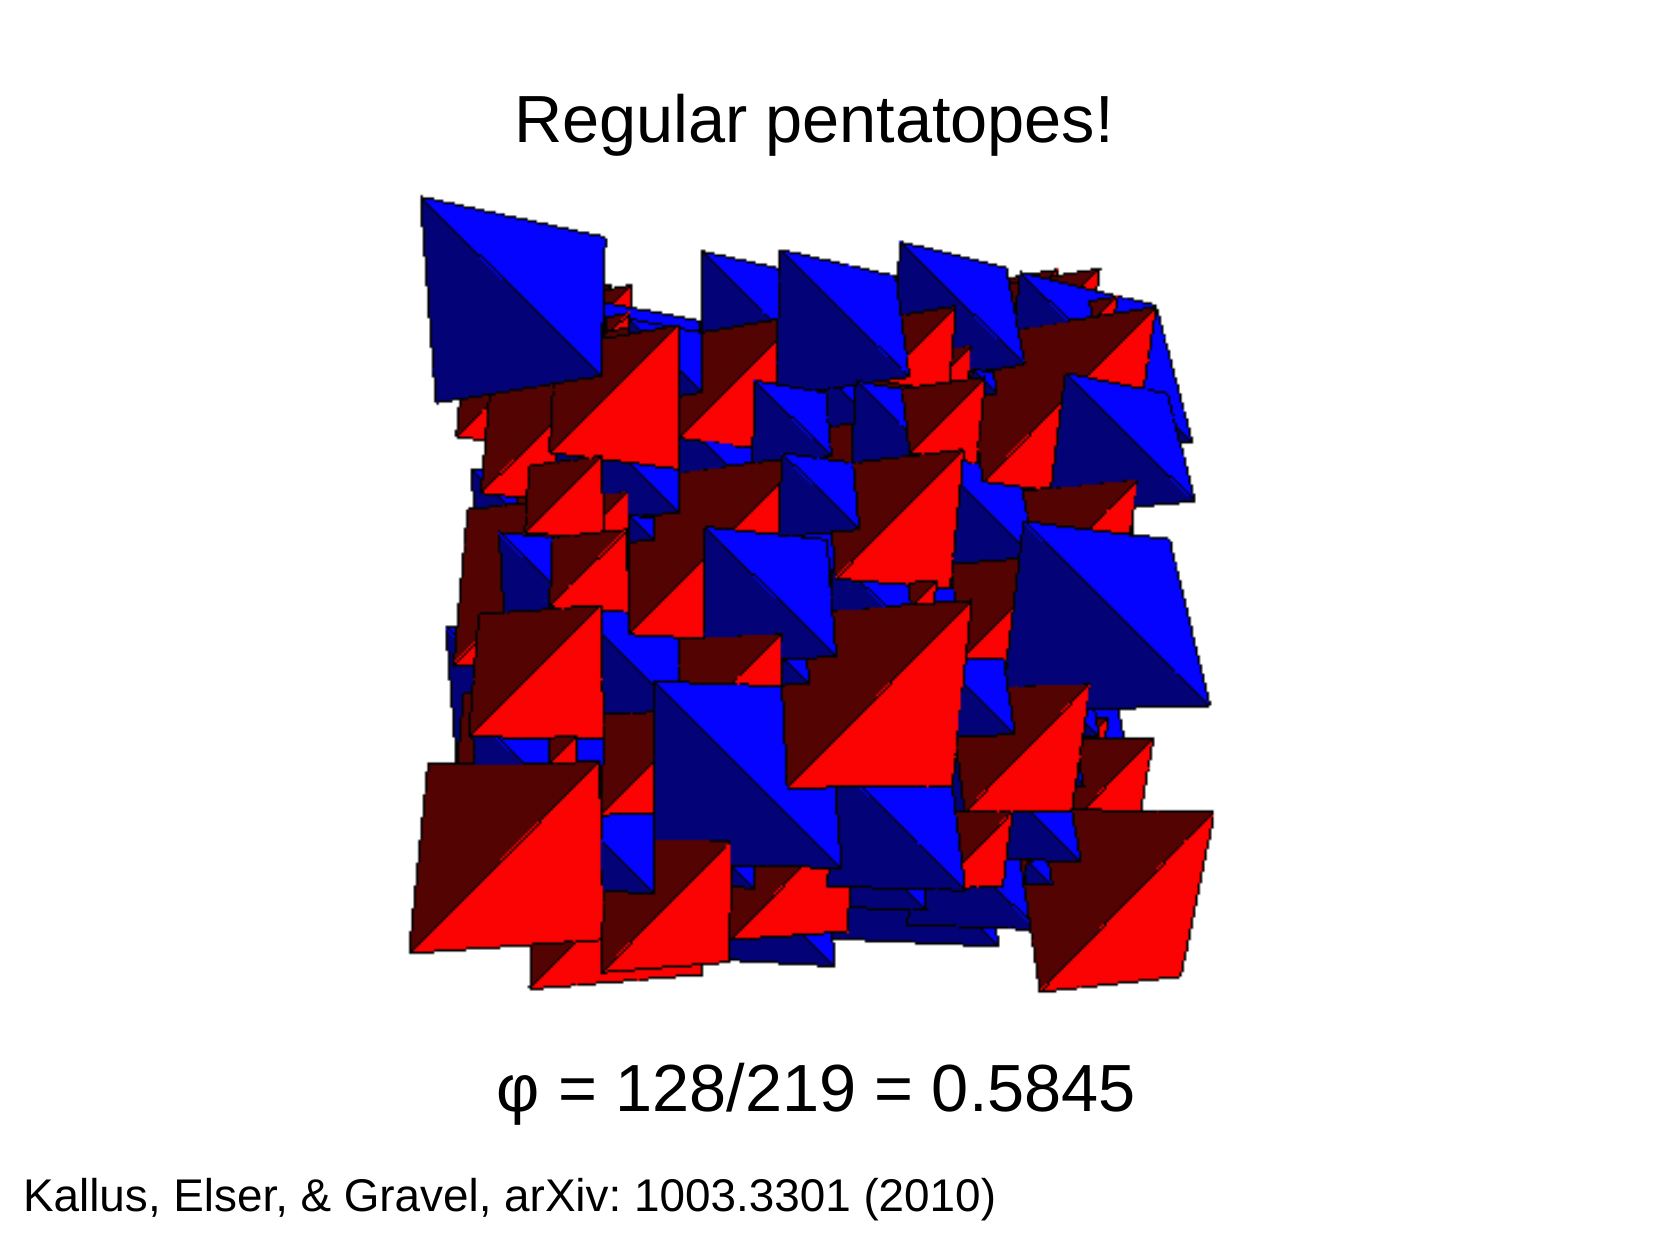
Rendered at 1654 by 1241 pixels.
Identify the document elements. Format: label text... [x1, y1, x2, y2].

text_box φ = 128/219 = 0.5845 [481, 1043, 1154, 1134]
picture [387, 173, 1237, 1016]
text_box Regular pentatopes! [499, 75, 1132, 165]
text_box Kallus, Elser, & Gravel, arXiv: 1003.3301 (2010) [8, 1162, 1025, 1229]
